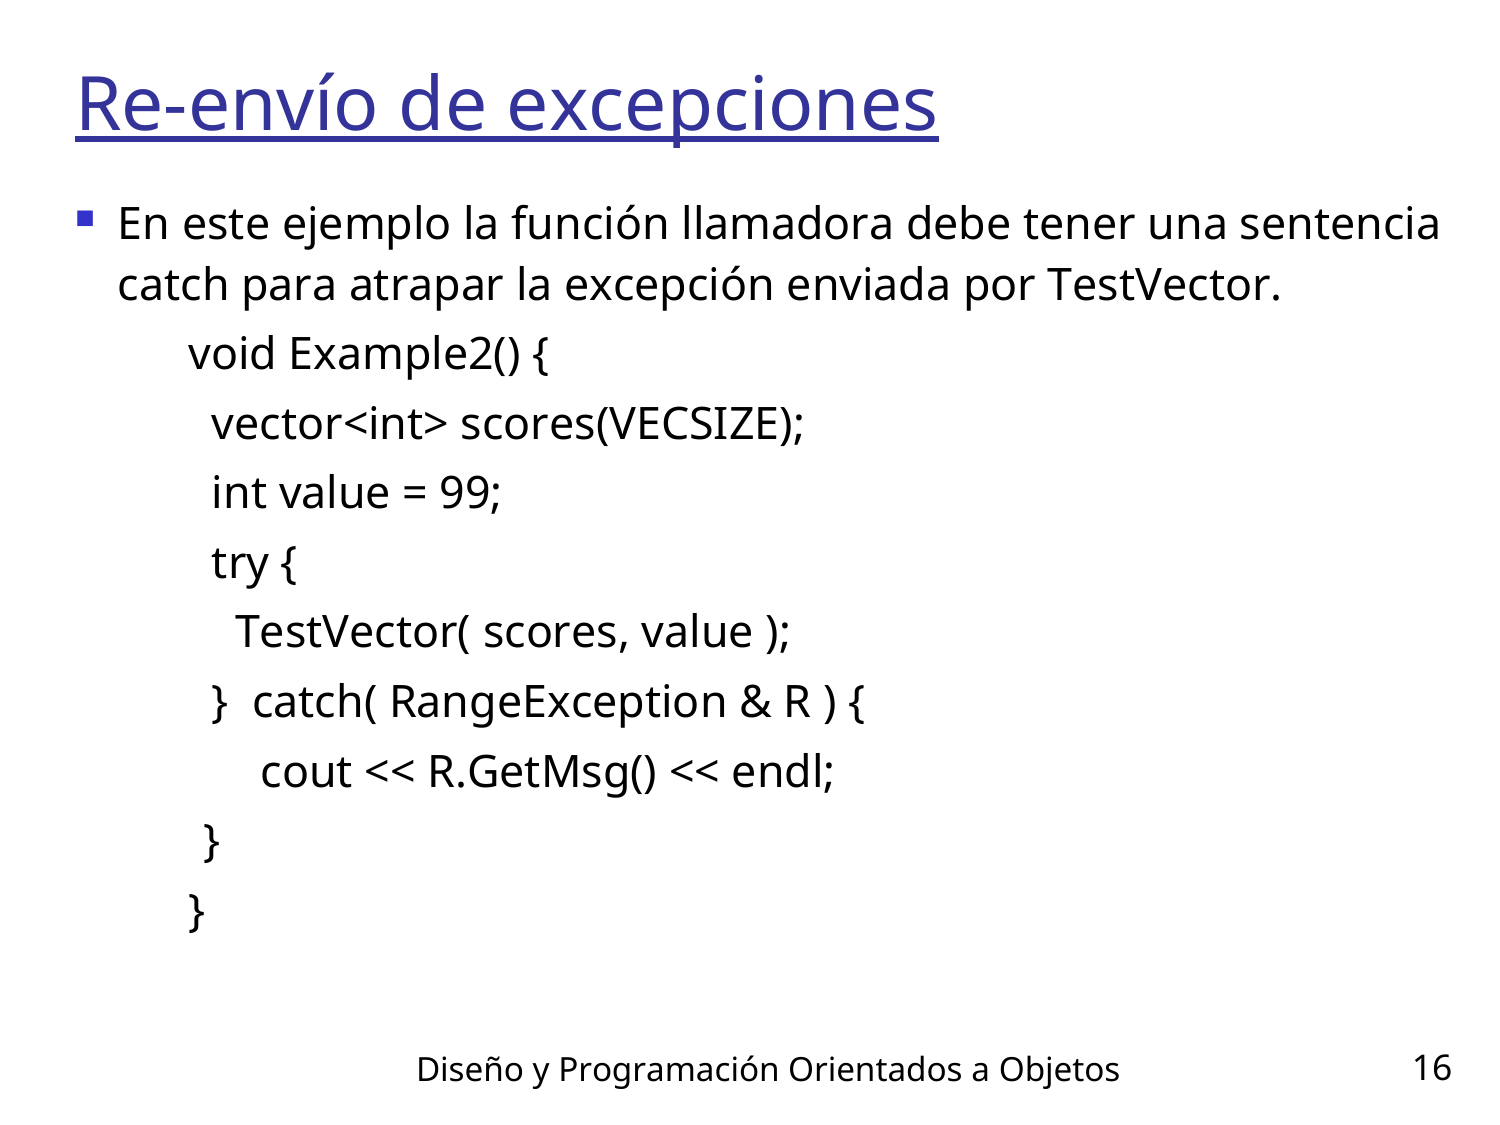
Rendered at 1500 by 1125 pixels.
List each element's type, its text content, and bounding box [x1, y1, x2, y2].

title Re-envío de excepciones [75, 19, 1466, 183]
list En este ejemplo la función llamadora debe tener una sentencia catch para atrapar la excepción enviada por TestVector. void Example2()‏ { vector<int> scores(VECSIZE); int value = 99; try { TestVector( scores, value ); } catch( RangeException & R ) { cout << R.GetMsg() << endl; } } [75, 191, 1463, 1013]
